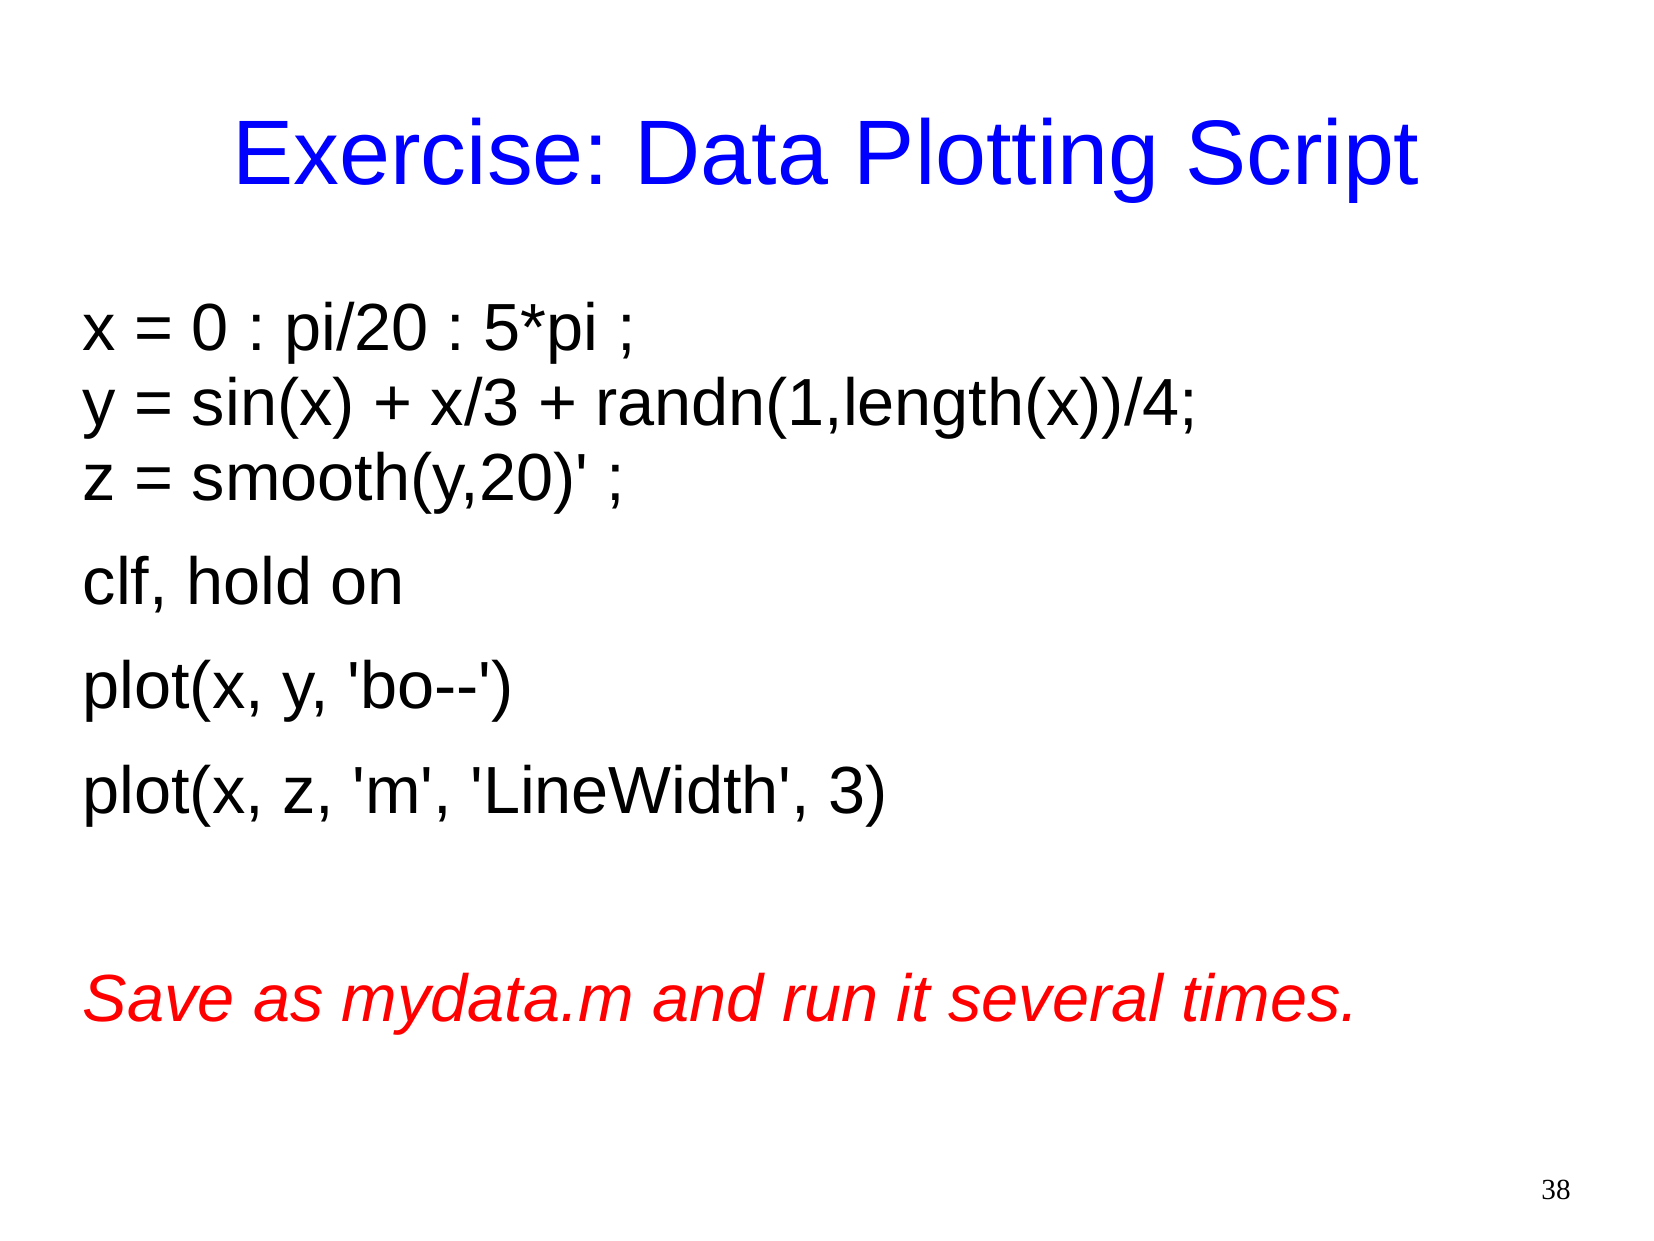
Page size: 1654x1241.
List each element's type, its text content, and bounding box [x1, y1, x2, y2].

list x = 0 : pi/20 : 5*pi ; y = sin(x) + x/3 + randn(1,length(x))/4; z = smooth(y,20)' ; clf, hold on plot(x, y, 'bo--') plot(x, z, 'm', 'LineWidth', 3) Save as mydata.m and run it several times. [82, 290, 1571, 1094]
title Exercise: Data Plotting Script [82, 56, 1571, 250]
